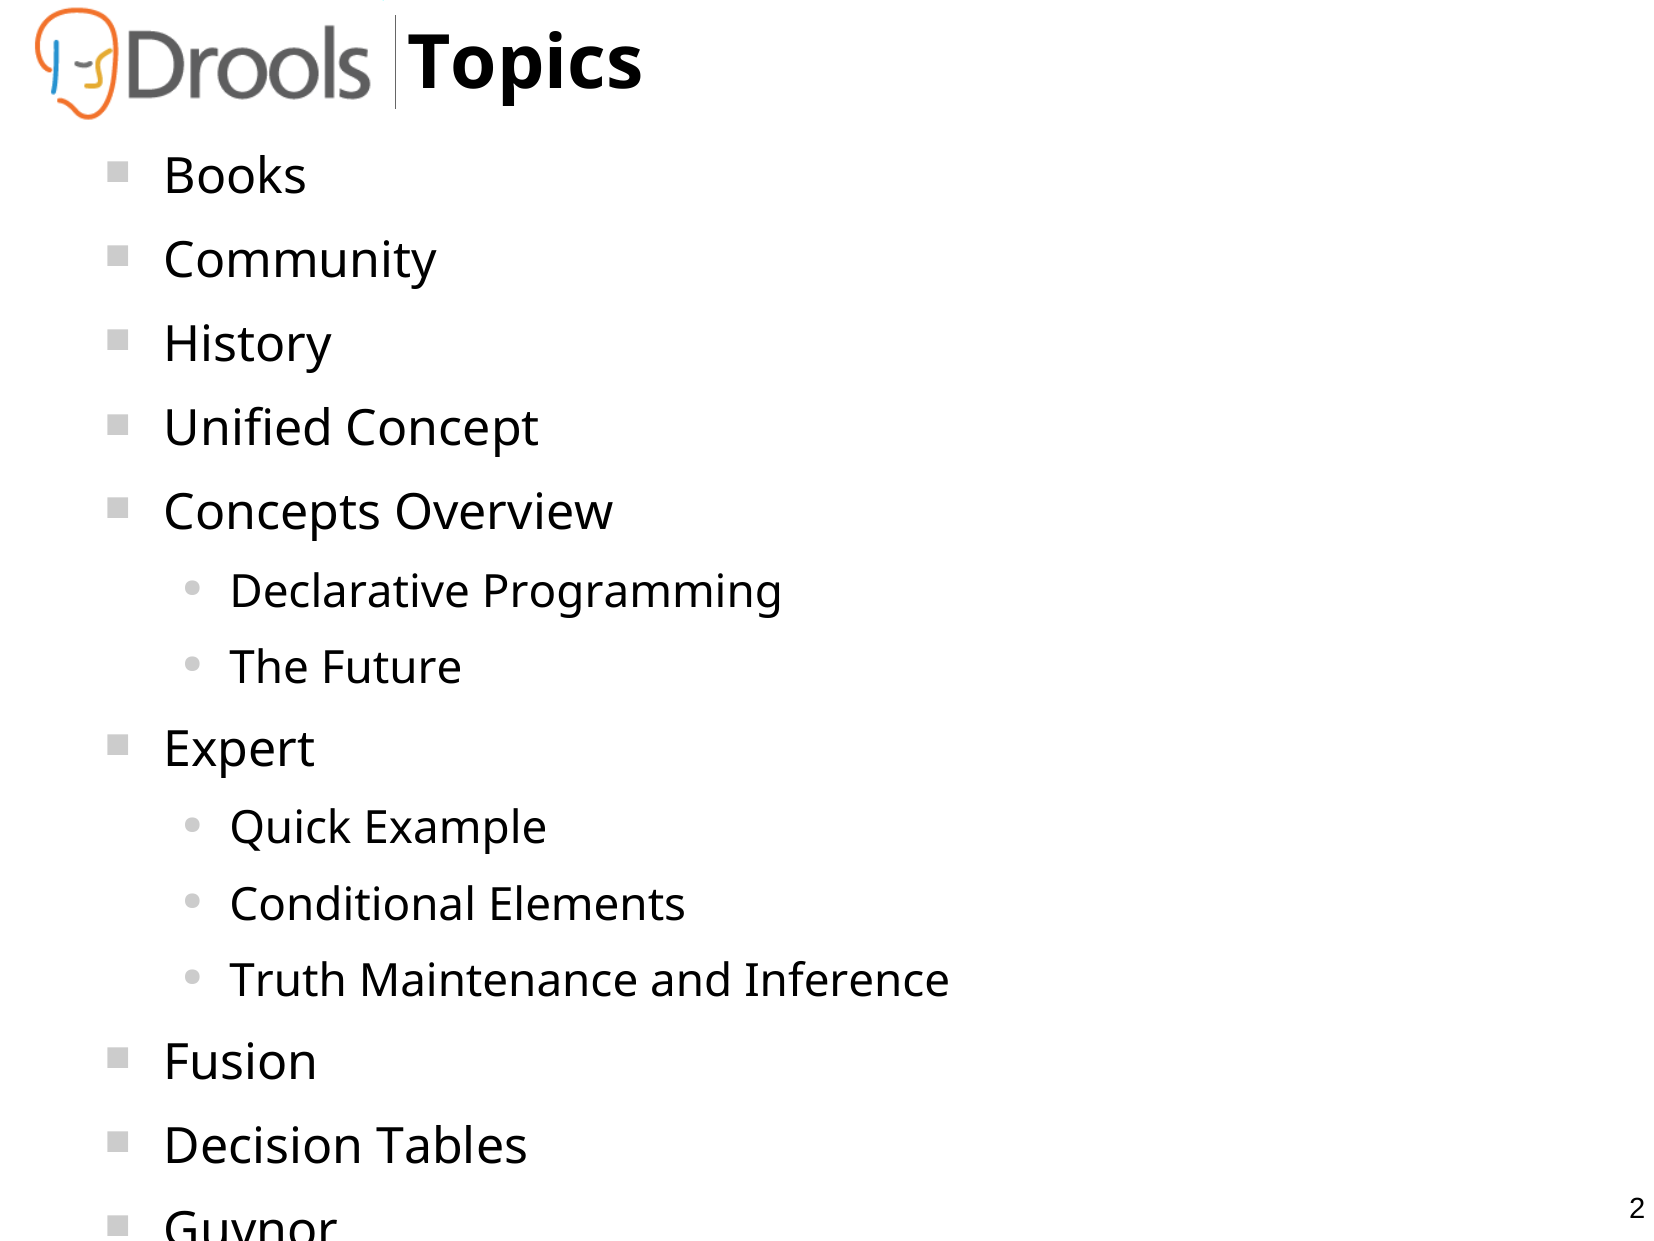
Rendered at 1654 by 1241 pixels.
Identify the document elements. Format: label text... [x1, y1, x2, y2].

picture [29, 0, 384, 126]
title Topics [407, 6, 1618, 113]
list Books Community History Unified Concept Concepts Overview Declarative Programming The Future Expert Quick Example Conditional Elements Truth Maintenance and Inference Fusion Decision Tables Guvnor What's new in 5.1 [107, 139, 1220, 1164]
